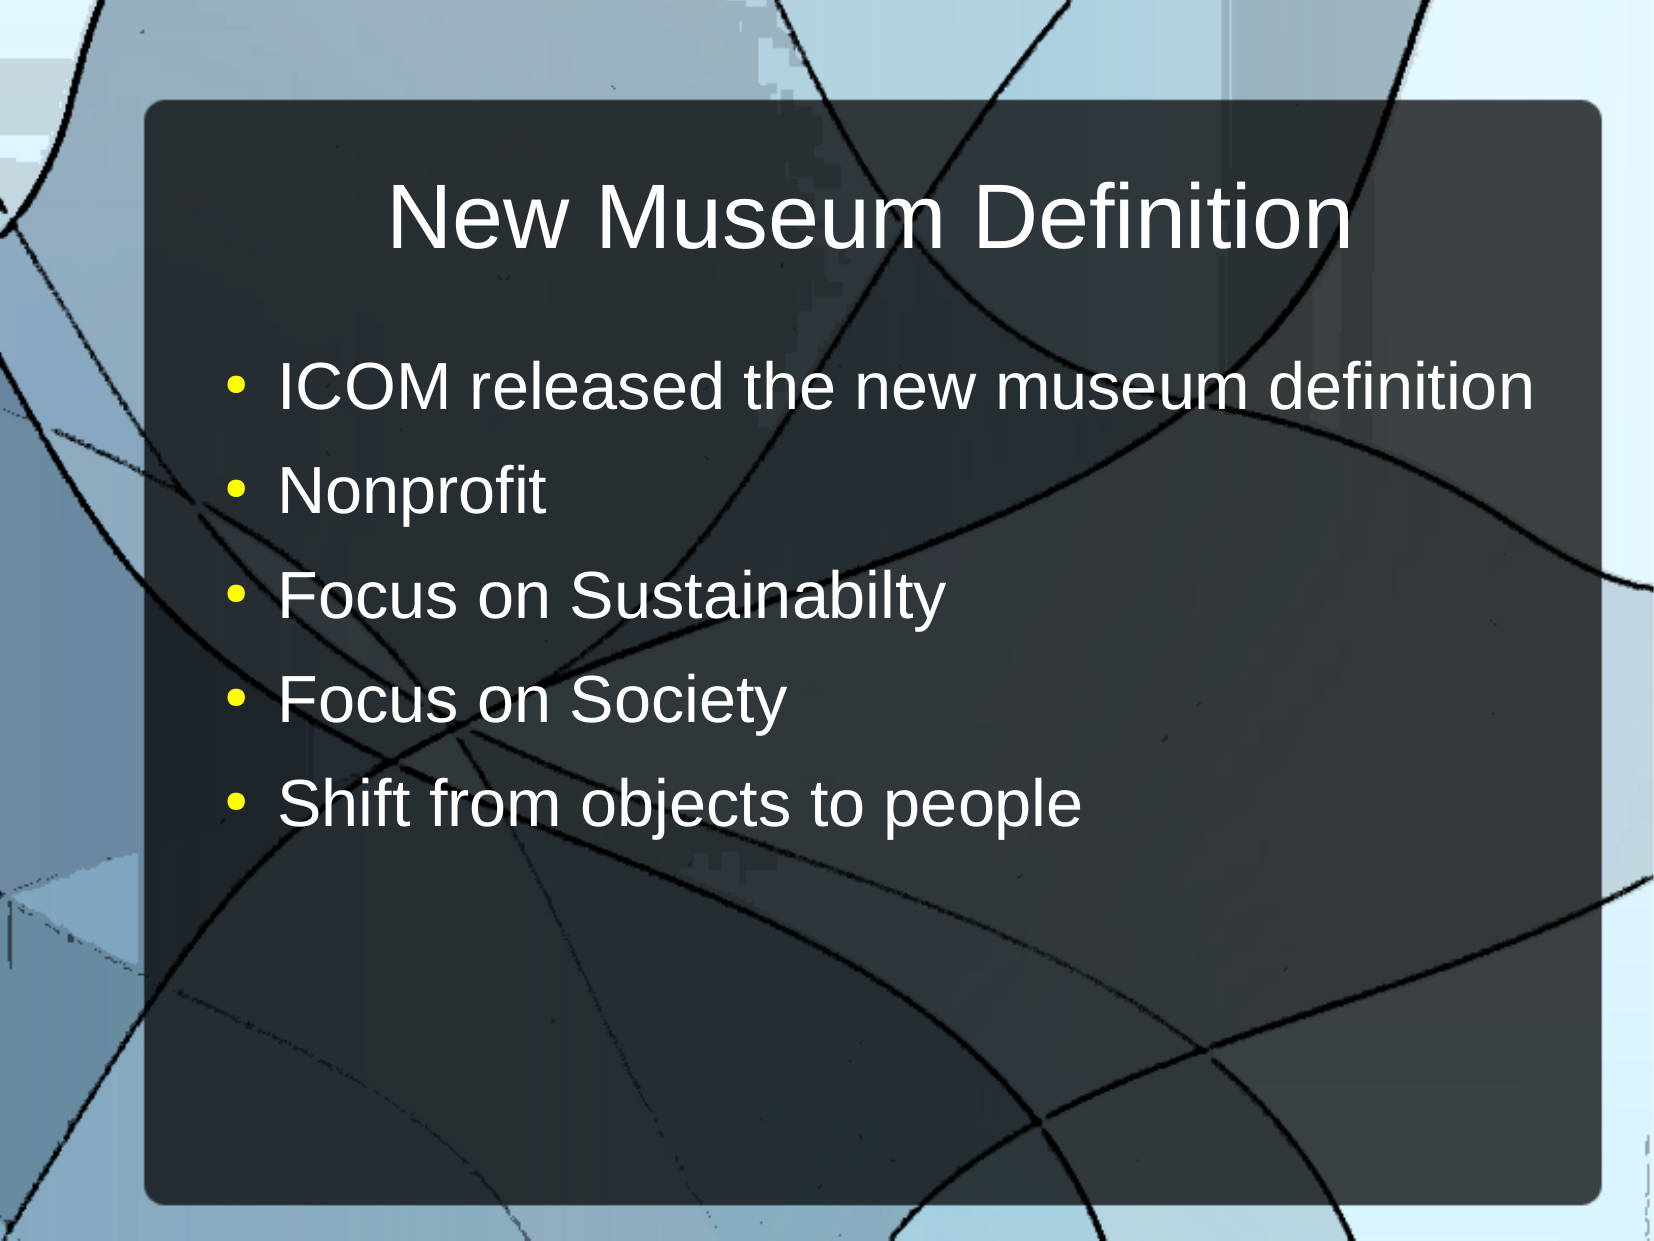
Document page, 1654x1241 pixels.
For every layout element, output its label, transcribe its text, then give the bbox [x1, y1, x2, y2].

picture [0, 0, 1654, 1241]
title New Museum Definition [159, 108, 1583, 325]
list ICOM released the new museum definition Nonprofit Focus on Sustainabilty Focus on Society Shift from objects to people [206, 349, 1571, 1034]
